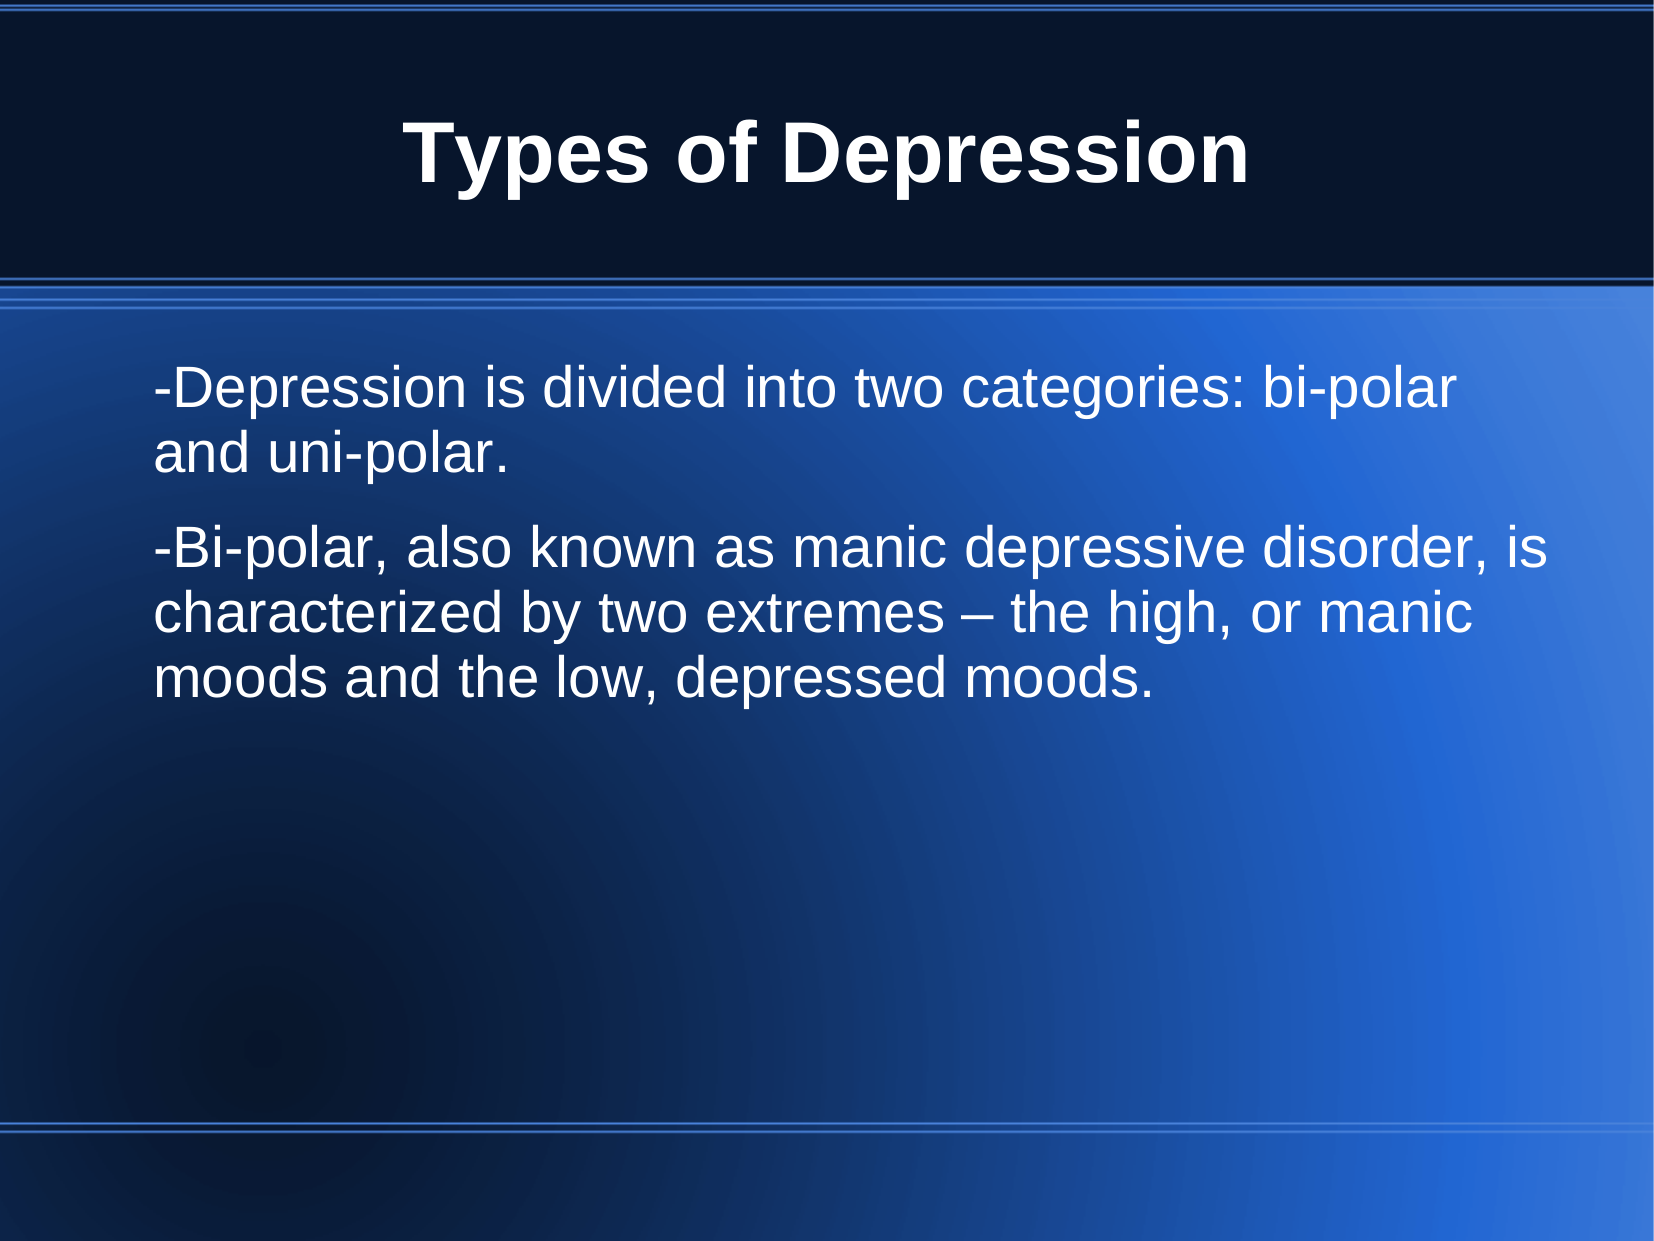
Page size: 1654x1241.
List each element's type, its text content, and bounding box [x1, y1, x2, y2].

picture [0, 0, 1654, 1241]
title Types of Depression [82, 49, 1571, 257]
list -Depression is divided into two categories: bi-polar and uni-polar. -Bi-polar, also known as manic depressive disorder, is characterized by two extremes – the high, or manic moods and the low, depressed moods. [82, 355, 1571, 1058]
